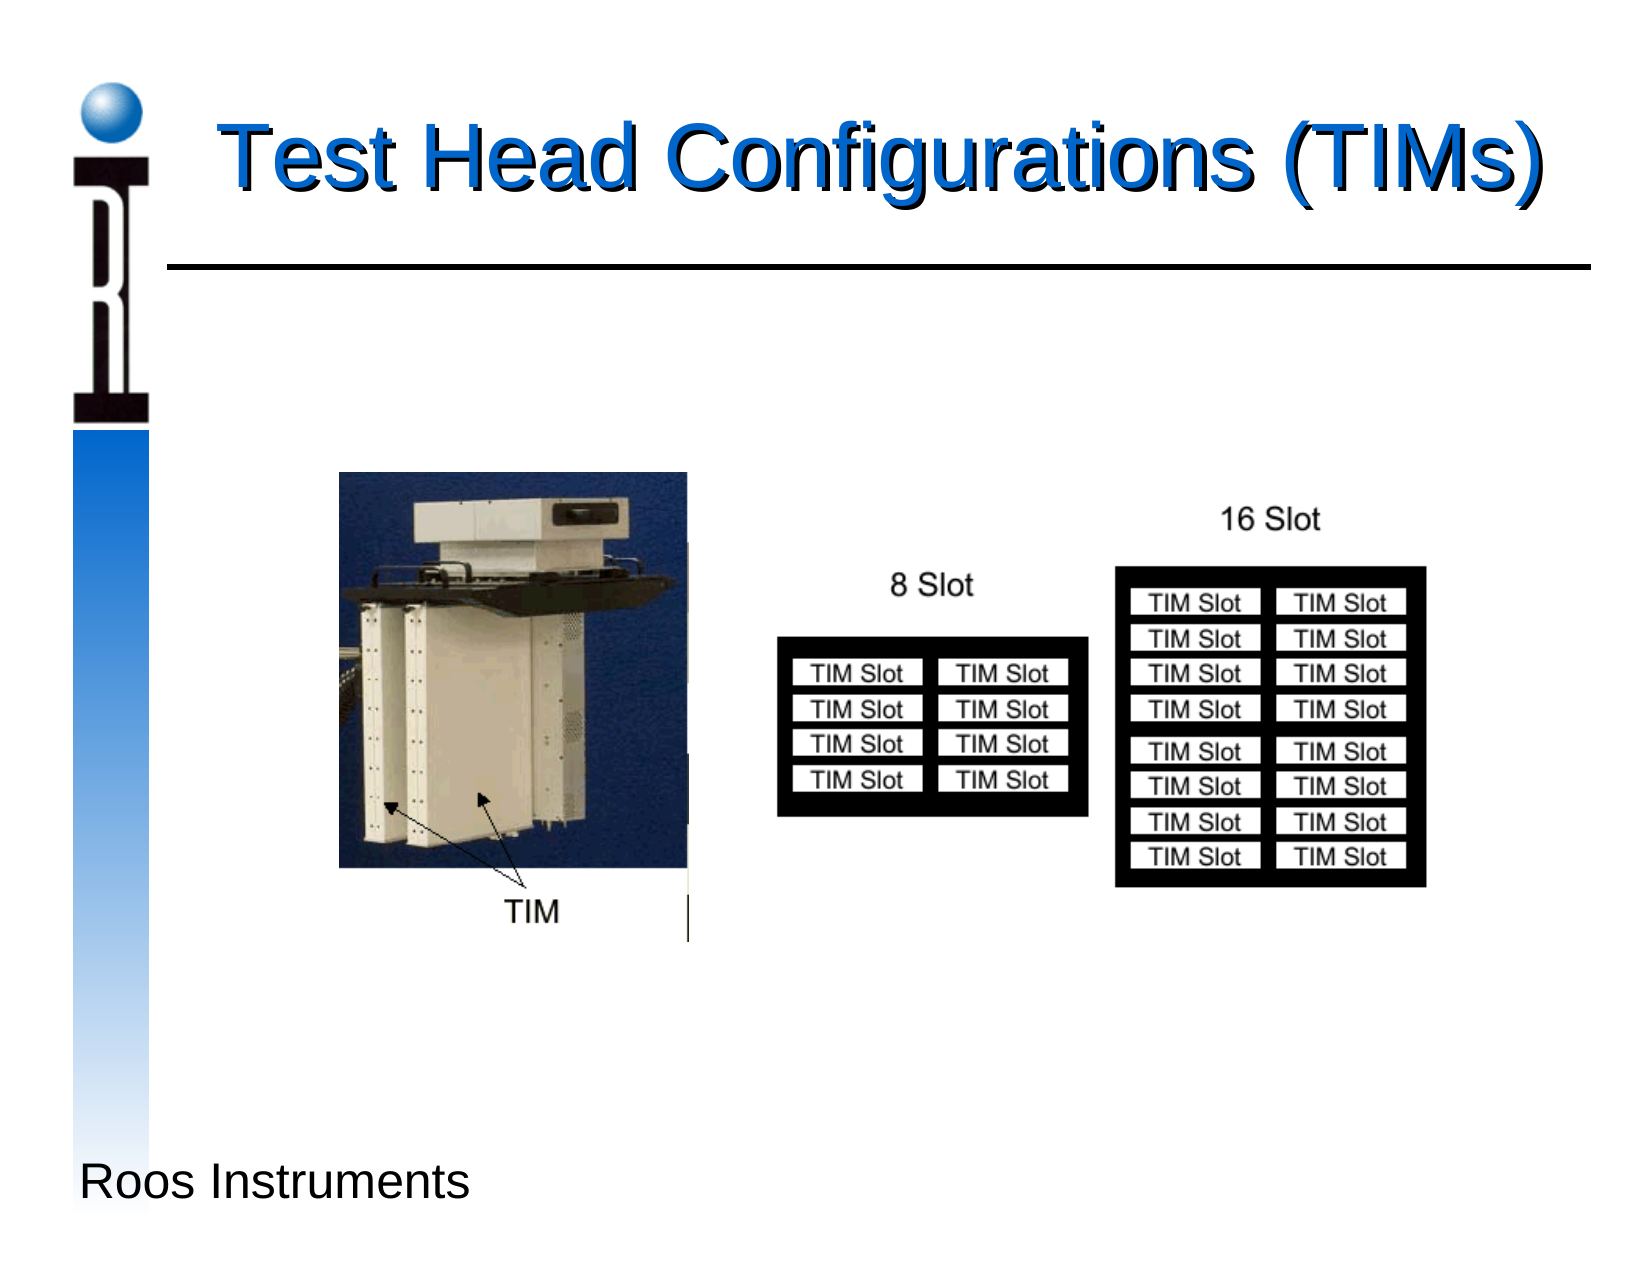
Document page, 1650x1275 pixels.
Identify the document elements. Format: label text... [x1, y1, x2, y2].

picture [754, 485, 1433, 897]
picture [339, 472, 689, 942]
picture [69, 78, 154, 430]
title Test Head Configurations (TIMs) [171, 59, 1591, 253]
